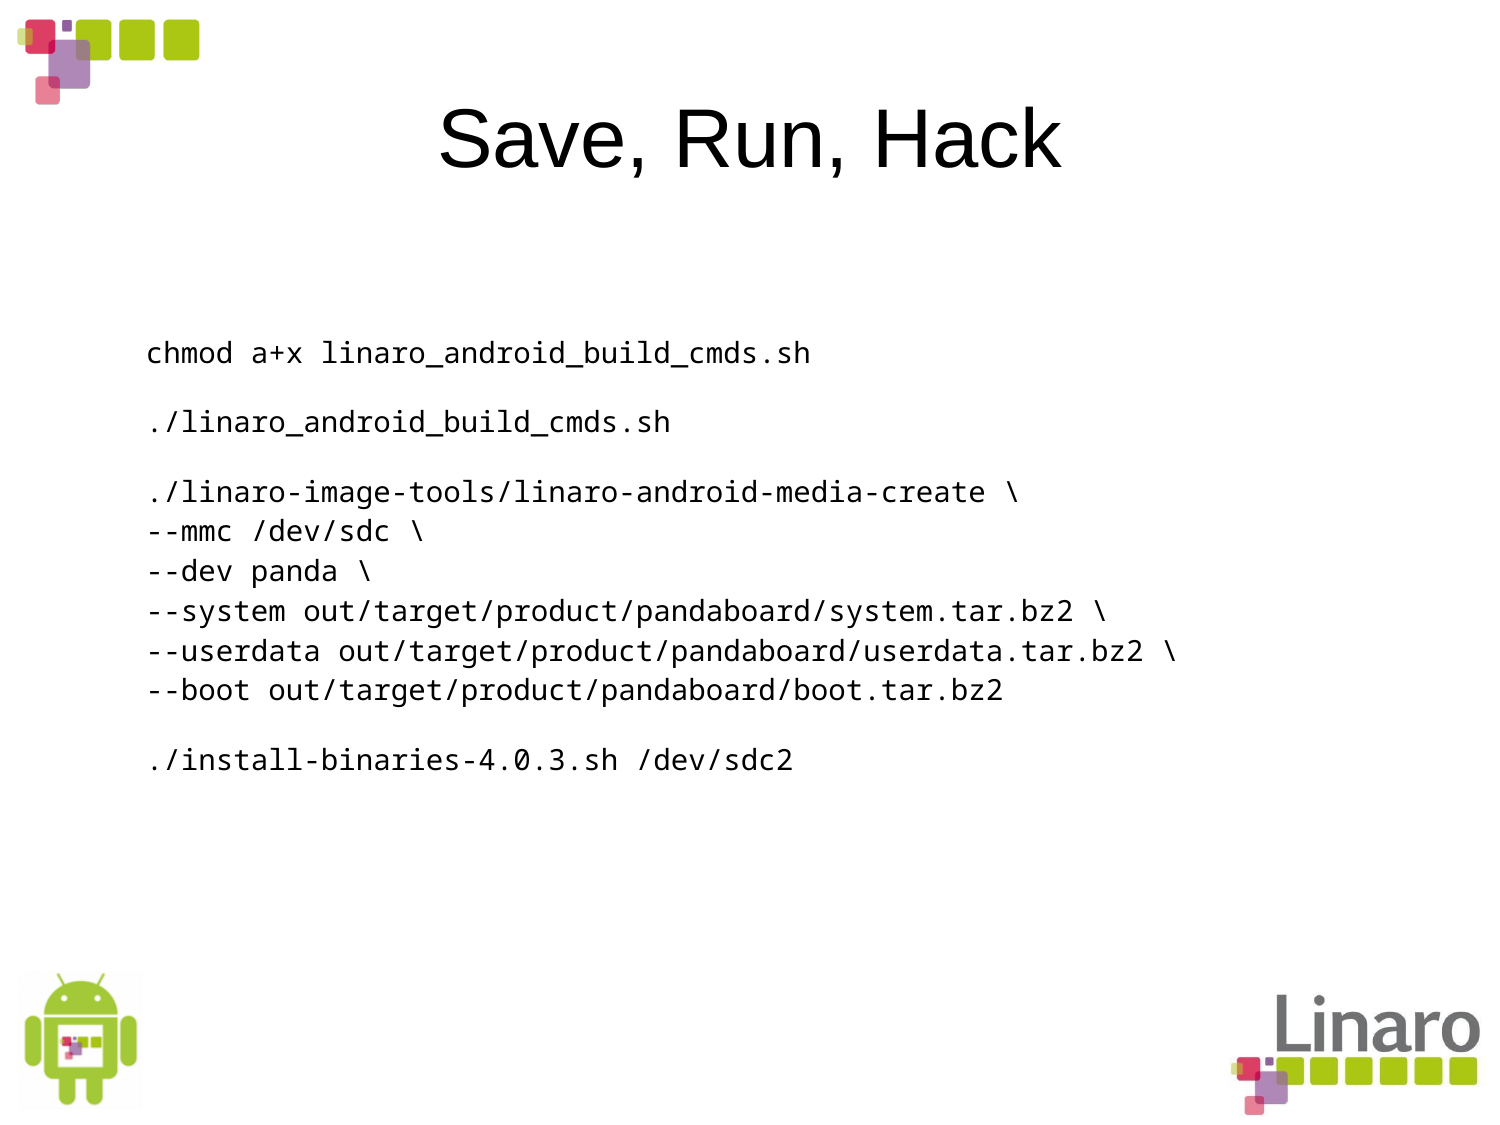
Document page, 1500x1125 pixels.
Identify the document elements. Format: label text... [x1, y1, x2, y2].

picture [1219, 986, 1491, 1123]
picture [18, 971, 142, 1109]
list chmod a+x linaro_android_build_cmds.sh ./linaro_android_build_cmds.sh ./linaro-image-tools/linaro-android-media-create \ --mmc /dev/sdc \ --dev panda \ --system out/target/product/pandaboard/system.tar.bz2 \ --userdata out/target/product/pandaboard/userdata.tar.bz2 \ --boot out/target/product/pandaboard/boot.tar.bz2 ./install-binaries-4.0.3.sh /dev/sdc2 [74, 263, 1425, 916]
picture [16, 12, 205, 121]
title Save, Run, Hack [74, 44, 1425, 233]
